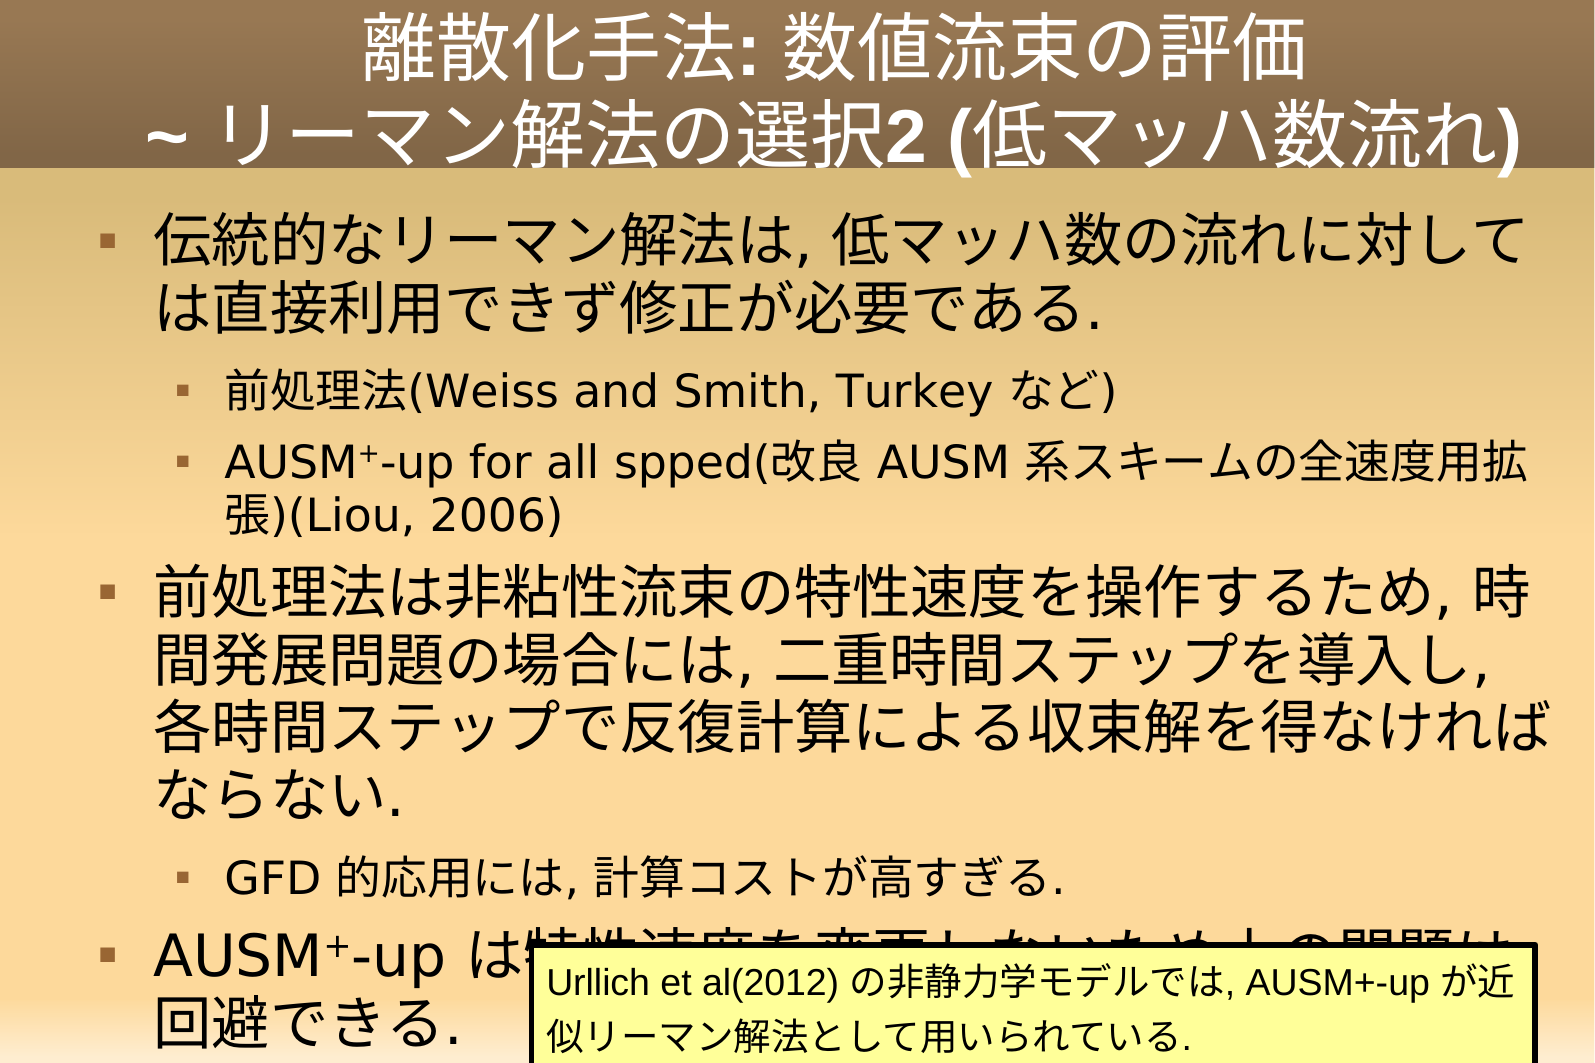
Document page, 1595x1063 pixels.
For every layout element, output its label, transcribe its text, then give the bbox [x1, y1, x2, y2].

list 伝統的なリーマン解法は, 低マッハ数の流れに対しては直接利用できず修正が必要である. 前処理法(Weiss and Smith, Turkey など) AUSM+-up for all spped(改良 AUSM 系スキームの全速度用拡張)(Liou, 2006) 前処理法は非粘性流束の特性速度を操作するため, 時間発展問題の場合には, 二重時間ステップを導入し, 各時間ステップで反復計算による収束解を得なければならない. GFD 的応用には, 計算コストが高すぎる. AUSM+-up は特性速度を変更しないため上の問題は回避できる. [82, 207, 1565, 994]
title 離散化手法: 数値流束の評価 ~ リーマン解法の選択2 (低マッハ数流れ) [74, 0, 1595, 187]
text_box Urllich et al(2012) の非静力学モデルでは, AUSM+-up が近似リーマン解法として用いられている. [531, 944, 1536, 1044]
picture [0, 0, 1595, 1063]
